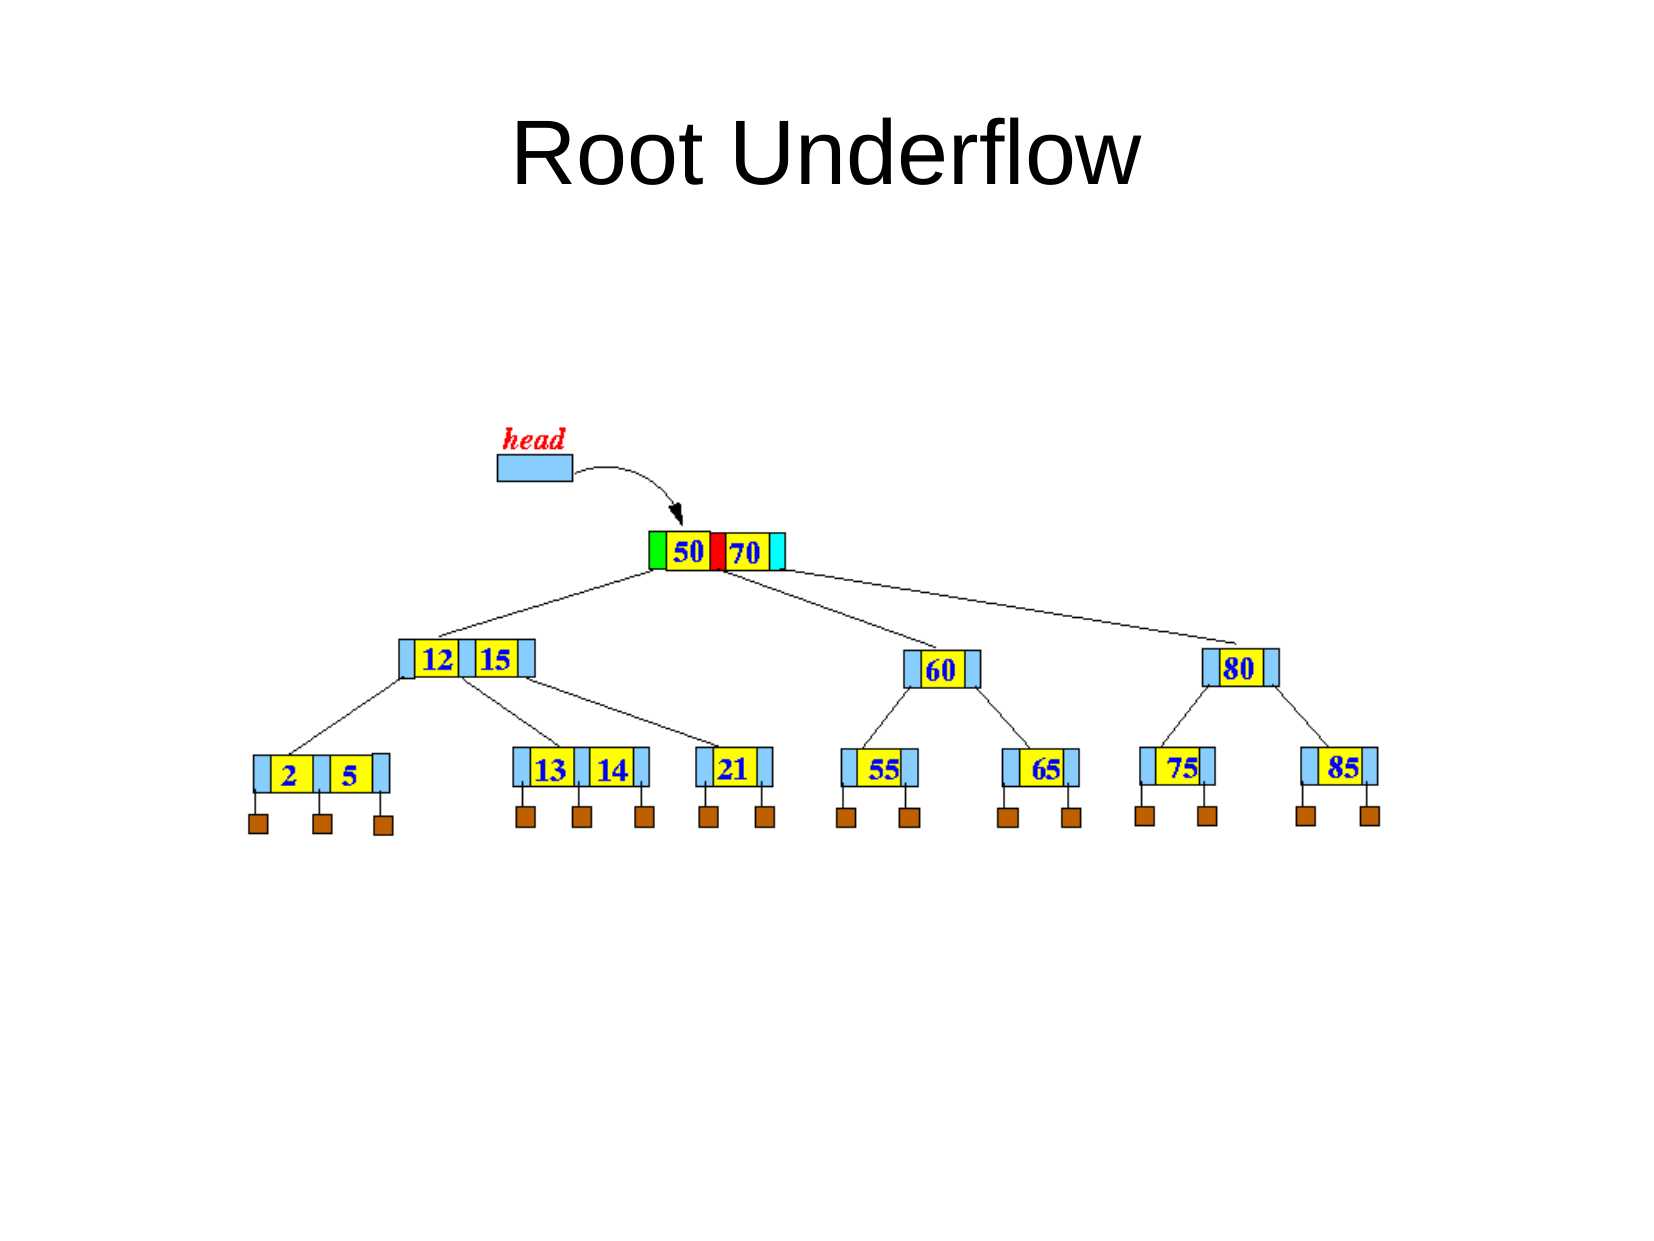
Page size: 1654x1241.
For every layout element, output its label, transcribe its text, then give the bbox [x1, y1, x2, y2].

picture [225, 412, 1410, 858]
title Root Underflow [82, 49, 1571, 257]
